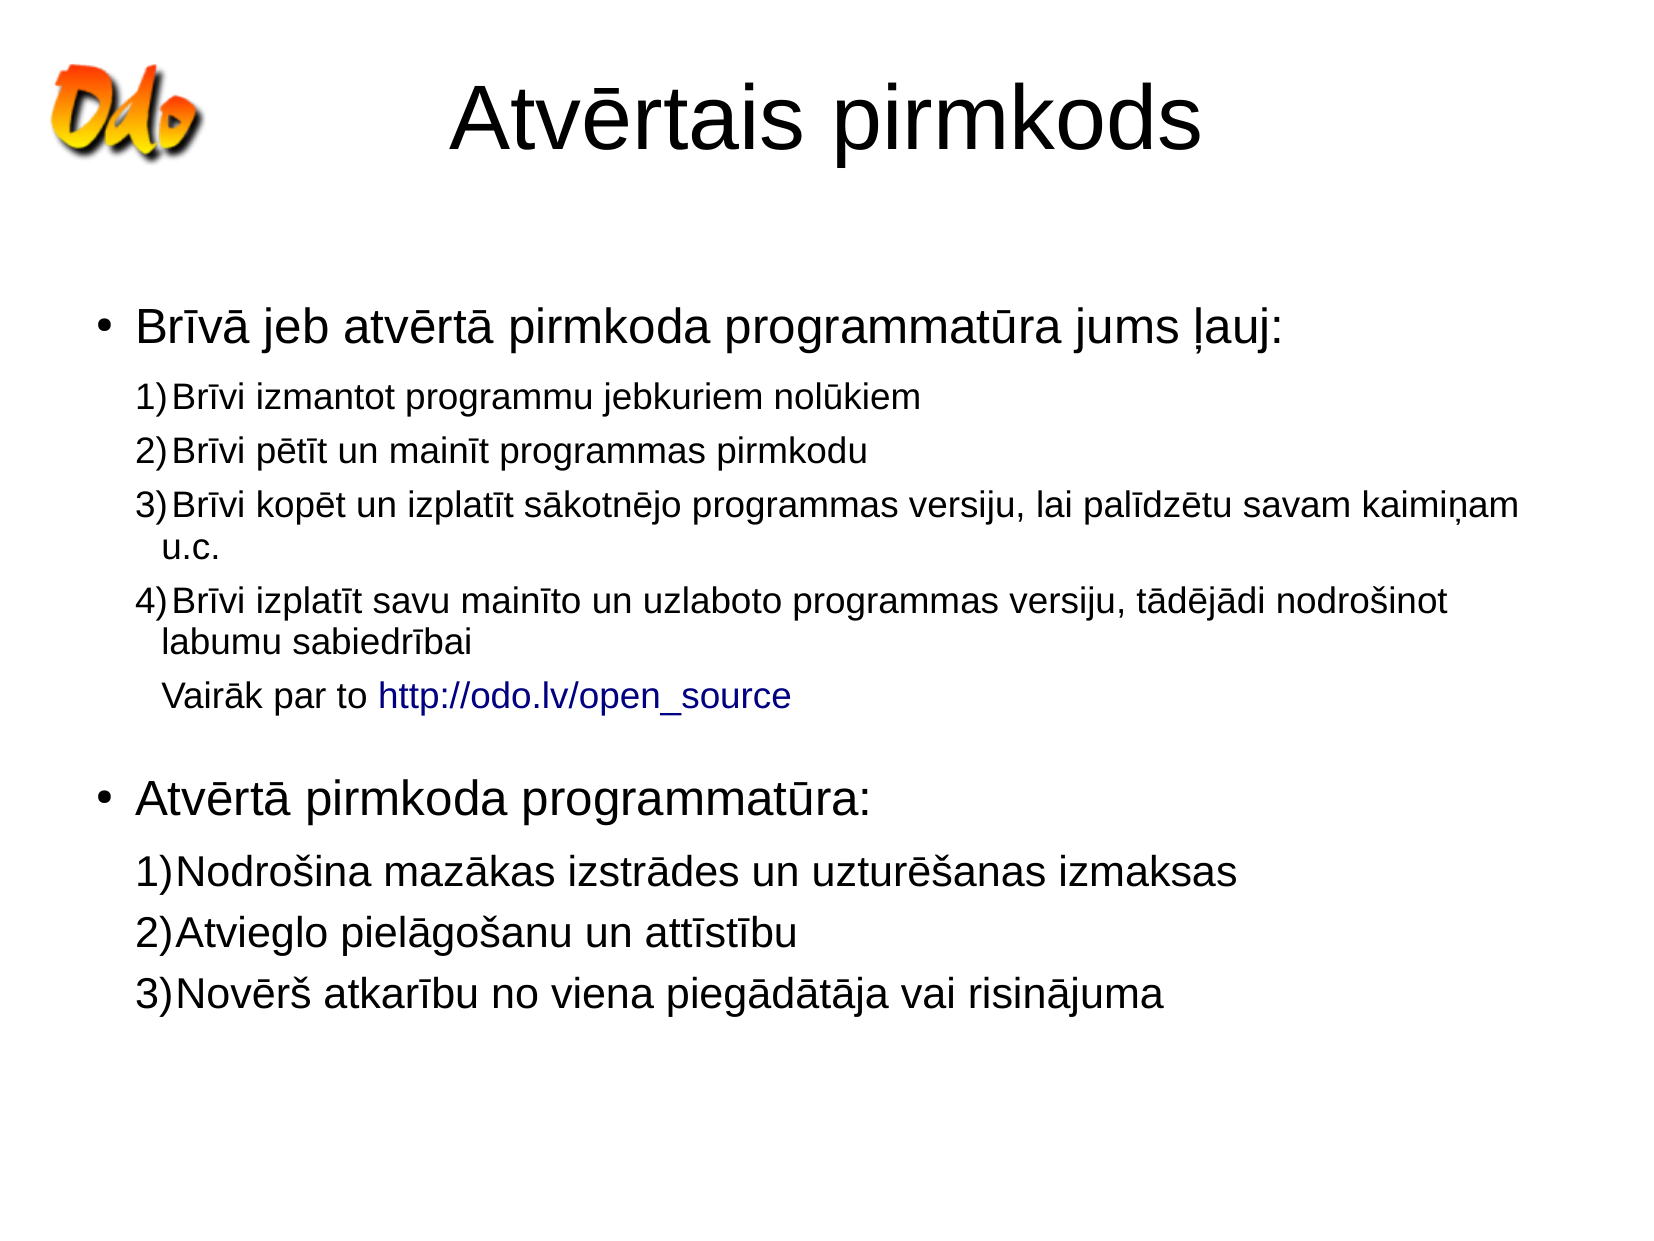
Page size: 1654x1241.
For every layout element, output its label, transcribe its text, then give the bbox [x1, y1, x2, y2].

title Atvērtais pirmkods [82, 66, 1571, 170]
picture [23, 47, 211, 169]
list Brīvā jeb atvērtā pirmkoda programmatūra jums ļauj: Brīvi izmantot programmu jebkuriem nolūkiem Brīvi pētīt un mainīt programmas pirmkodu Brīvi kopēt un izplatīt sākotnējo programmas versiju, lai palīdzētu savam kaimiņam u.c. Brīvi izplatīt savu mainīto un uzlaboto programmas versiju, tādējādi nodrošinot labumu sabiedrībai Vairāk par to http://odo.lv/open_source Atvērtā pirmkoda programmatūra: Nodrošina mazākas izstrādes un uzturēšanas izmaksas Atvieglo pielāgošanu un attīstību Novērš atkarību no viena piegādātāja vai risinājuma [82, 299, 1571, 1019]
